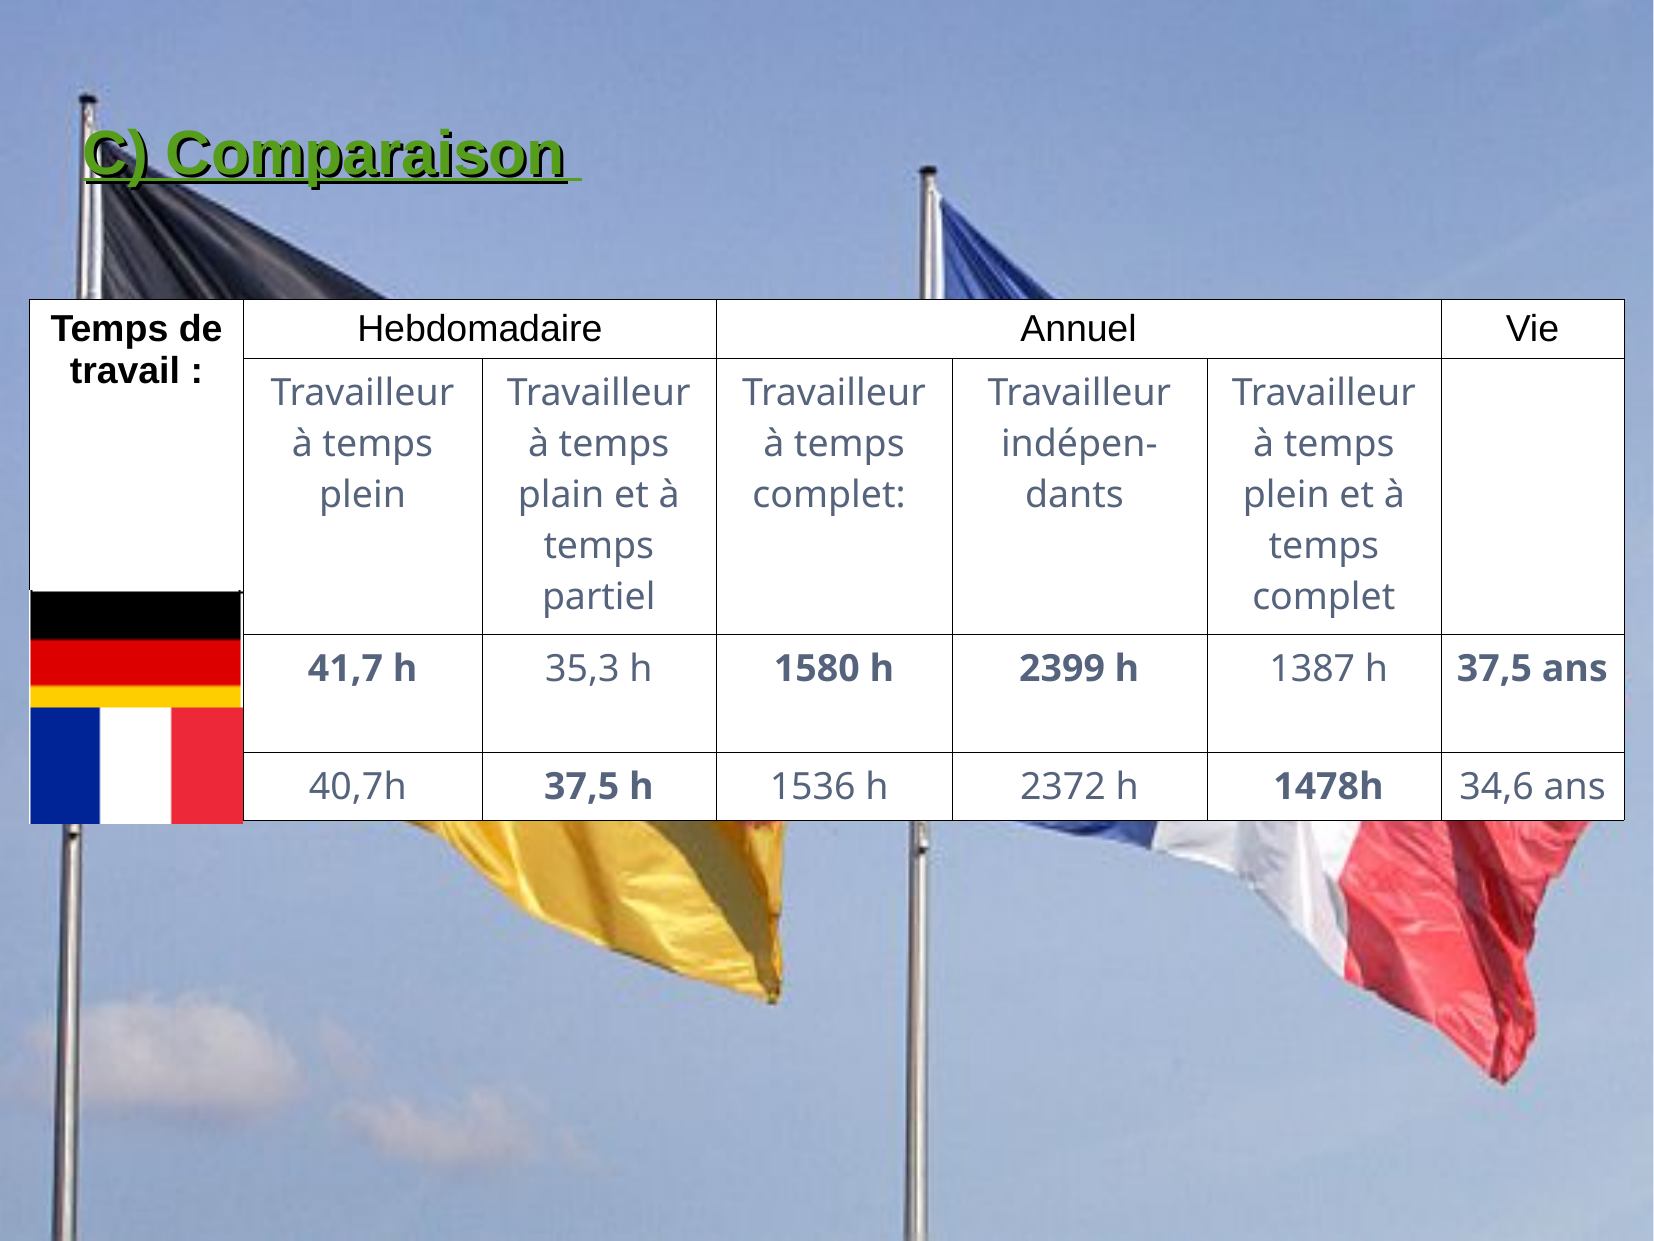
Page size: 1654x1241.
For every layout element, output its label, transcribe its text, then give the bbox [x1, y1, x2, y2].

table_cell 40,7h [244, 753, 482, 820]
table_cell 41,7 h [244, 635, 482, 752]
table_header Vie [1442, 300, 1624, 358]
table_cell 2399 h [953, 635, 1207, 752]
table_header Hebdomadaire [244, 300, 716, 358]
table_cell 1478h [1208, 753, 1441, 820]
table_cell 37,5 h [483, 753, 716, 820]
table_cell Travailleur à temps plein et à temps complet [1208, 359, 1441, 634]
table_header Annuel [717, 300, 1441, 358]
table_cell 37,5 ans [1442, 635, 1624, 752]
table_header Temps de travail : [30, 300, 243, 590]
table_cell [1442, 359, 1624, 634]
table_cell 35,3 h [483, 635, 716, 752]
table_cell 34,6 ans [1442, 753, 1624, 820]
table_cell 1580 h [717, 635, 952, 752]
table_cell Travailleur à temps plein [244, 359, 482, 634]
table_cell 1536 h [717, 753, 952, 820]
table_cell Travailleur à temps complet: [717, 359, 952, 634]
table_cell Travailleur à temps plain et à temps partiel [483, 359, 716, 634]
title C) Comparaison [82, 49, 1571, 257]
picture [0, 0, 1654, 1241]
table_cell 1387 h [1208, 635, 1441, 752]
table_cell 2372 h [953, 753, 1207, 820]
table_cell Travailleur indépen- dants [953, 359, 1207, 634]
